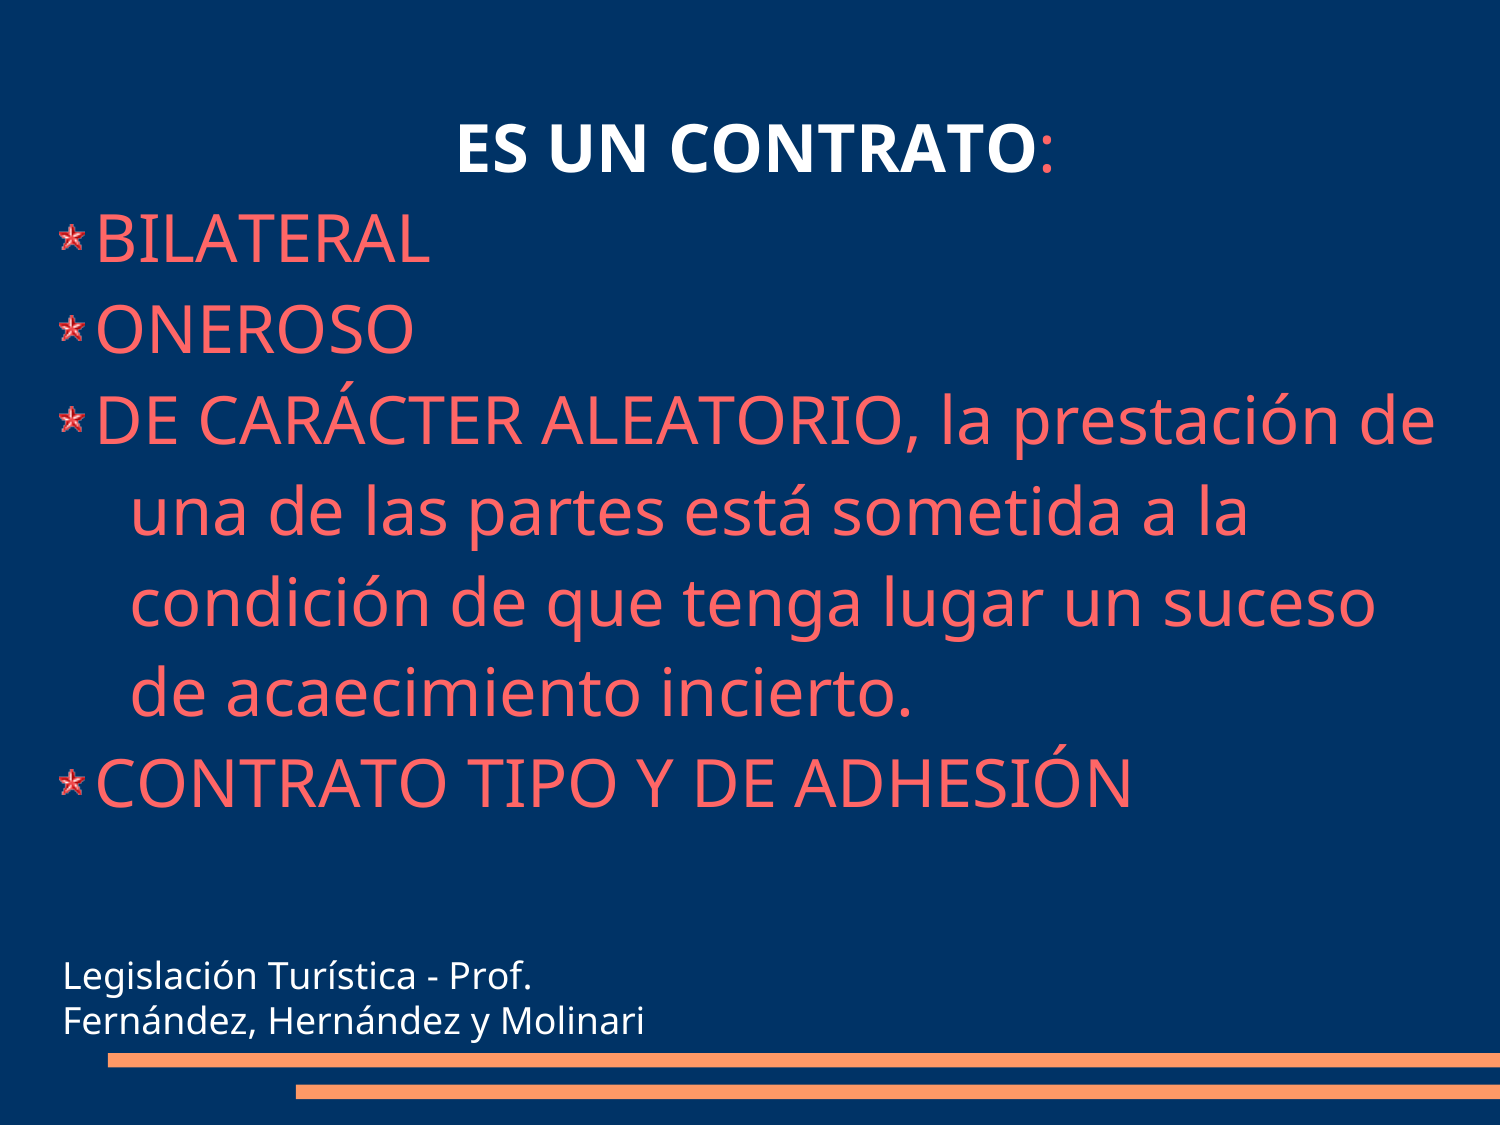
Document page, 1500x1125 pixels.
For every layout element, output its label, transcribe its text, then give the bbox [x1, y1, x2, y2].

footer Legislación Turística - Prof. Fernández, Hernández y Molinari [47, 944, 746, 995]
subtitle ES UN CONTRATO: BILATERAL ONEROSO DE CARÁCTER ALEATORIO, la prestación de una de las partes está sometida a la condición de que tenga lugar un suceso de acaecimiento incierto. CONTRATO TIPO Y DE ADHESIÓN [59, 82, 1453, 937]
